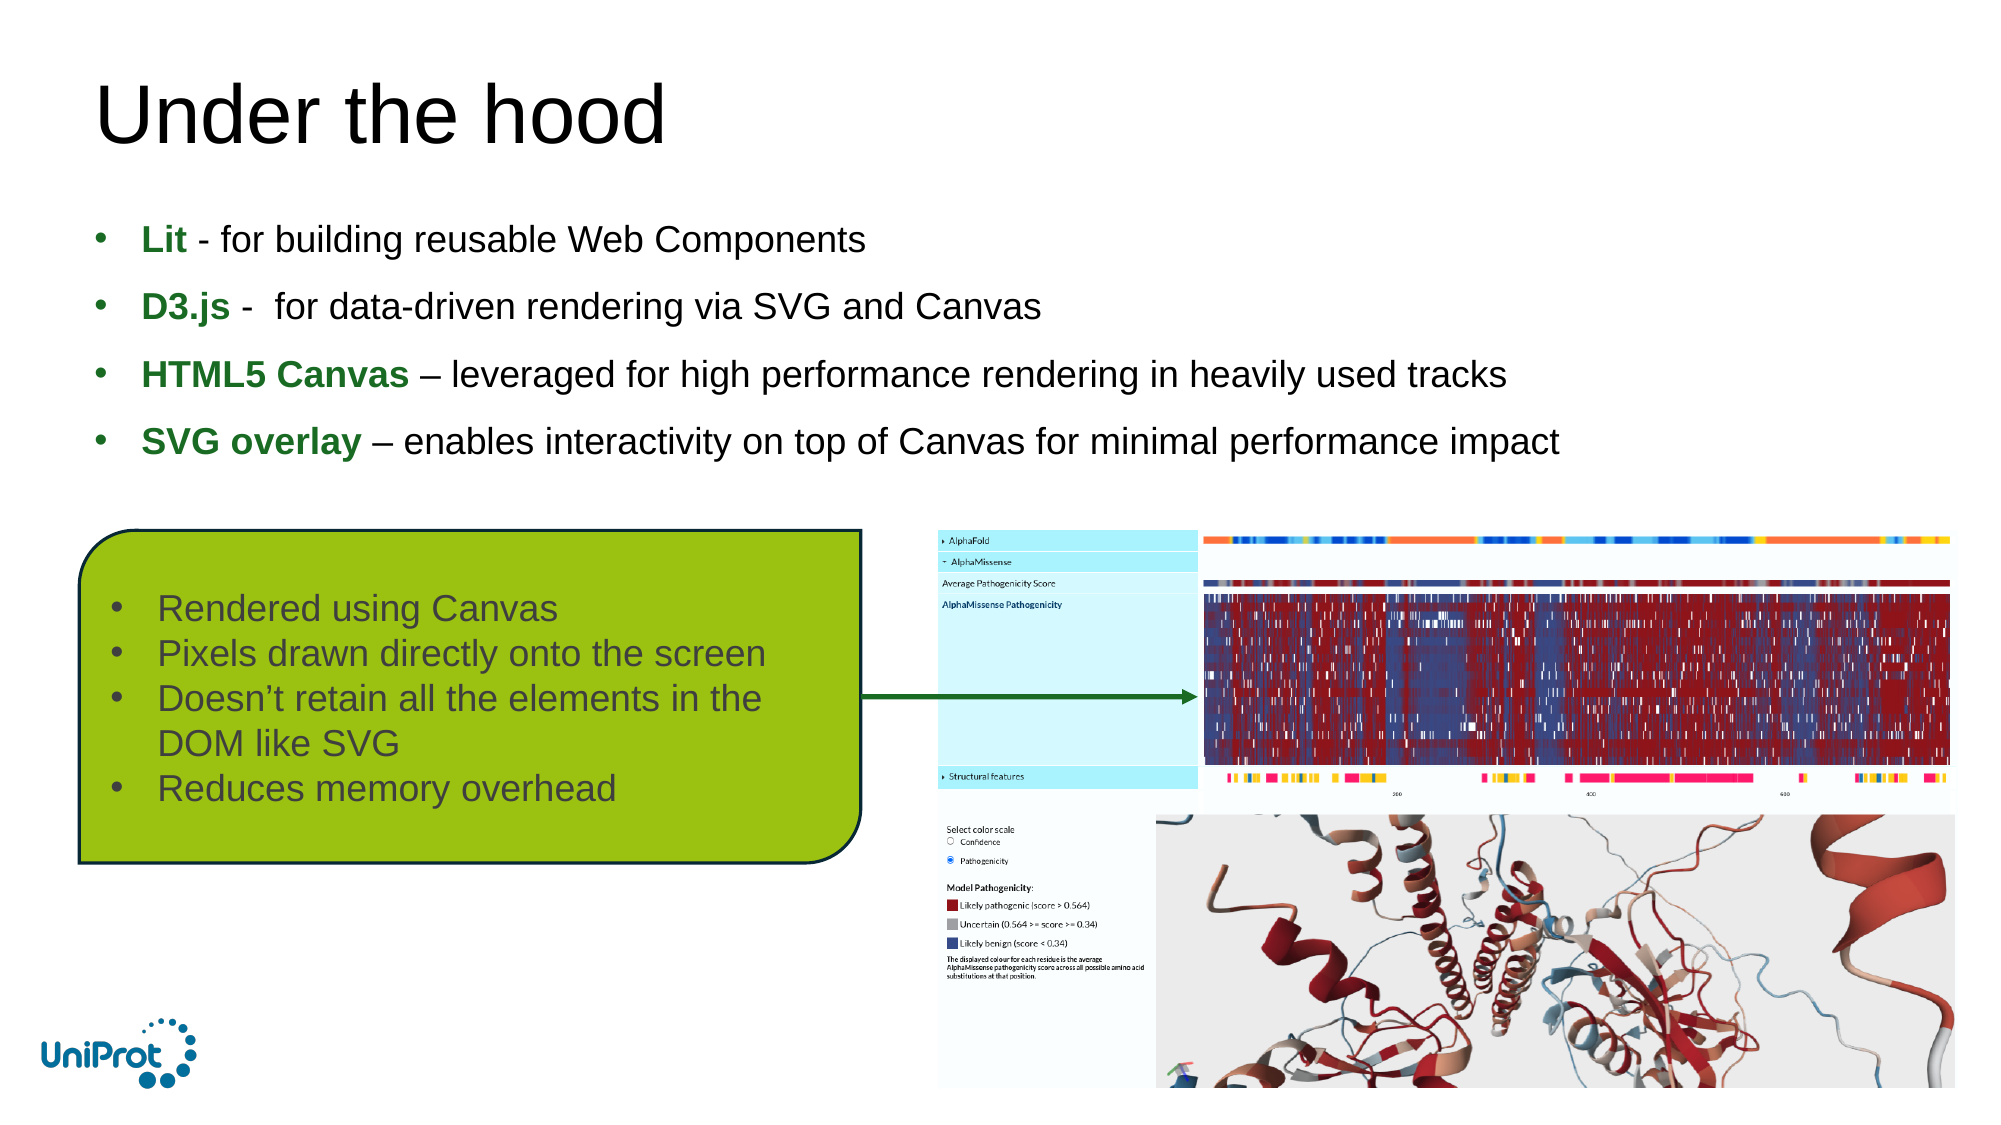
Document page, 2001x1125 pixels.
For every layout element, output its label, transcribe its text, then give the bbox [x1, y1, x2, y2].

picture [938, 530, 1958, 1089]
picture [26, 1005, 212, 1103]
text_box Lit - for building reusable Web Components D3.js - for data-driven rendering via SVG and Canvas HTML5 Canvas – leveraged for high performance rendering in heavily used tracks SVG overlay – enables interactivity on top of Canvas for minimal performance impact [79, 184, 1942, 470]
text_box Rendered using Canvas Pixels drawn directly onto the screen Doesn’t retain all the elements in the DOM like SVG Reduces memory overhead [79, 530, 861, 863]
text_box Under the hood [79, 64, 709, 184]
